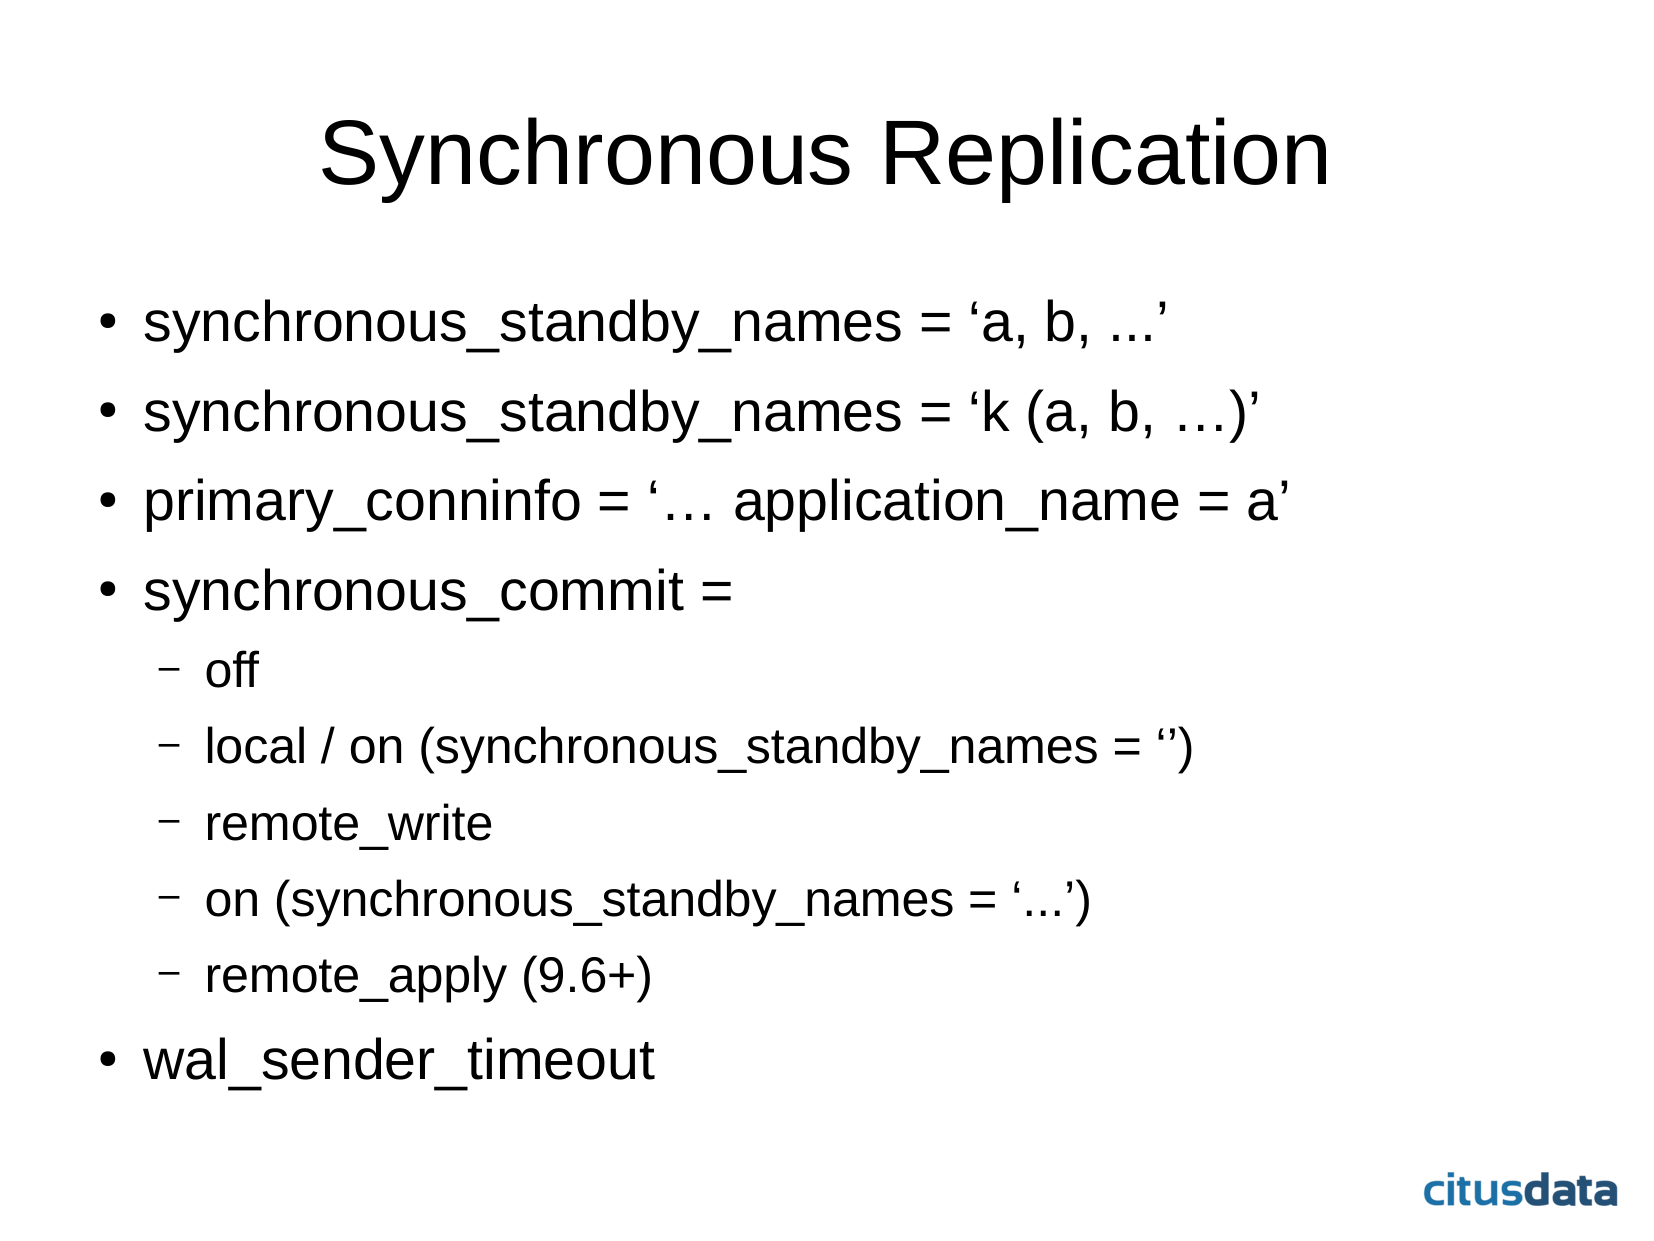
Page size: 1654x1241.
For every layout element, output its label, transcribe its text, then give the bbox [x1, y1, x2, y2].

picture [1420, 1167, 1622, 1209]
list synchronous_standby_names = ‘a, b, ...’ synchronous_standby_names = ‘k (a, b, …)’ primary_conninfo = ‘… application_name = a’ synchronous_commit = off local / on (synchronous_standby_names = ‘’) remote_write on (synchronous_standby_names = ‘...’) remote_apply (9.6+) wal_sender_timeout [82, 290, 1571, 1096]
title Synchronous Replication [82, 49, 1571, 257]
